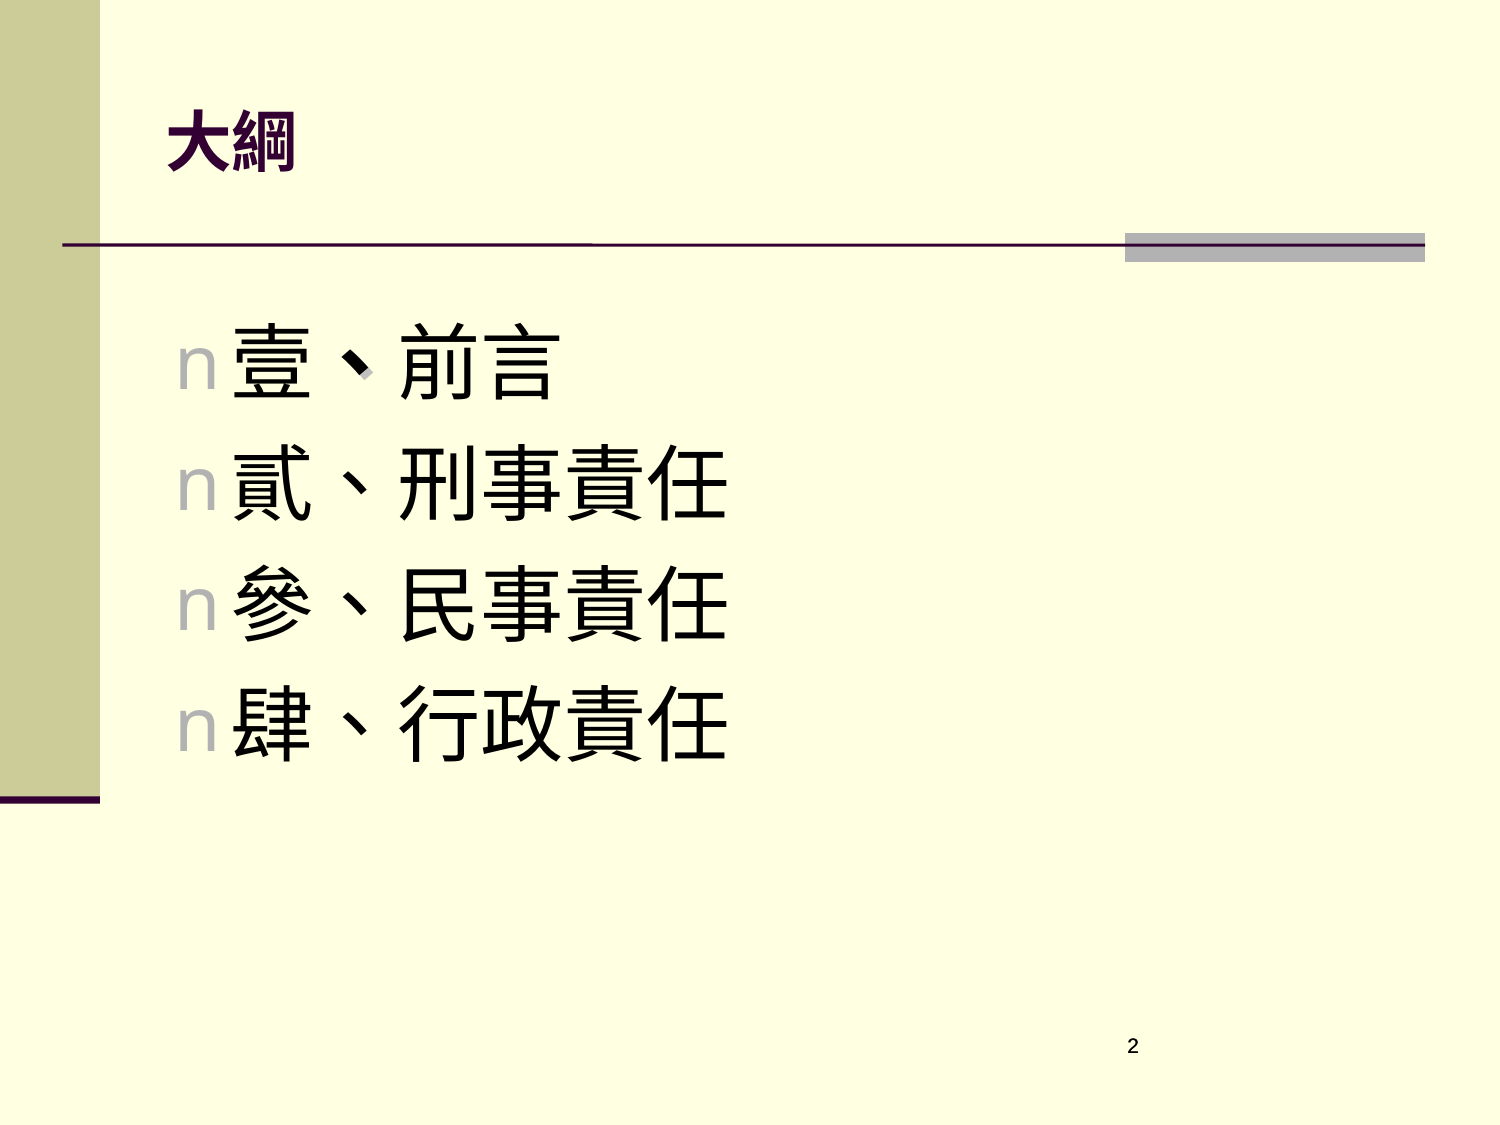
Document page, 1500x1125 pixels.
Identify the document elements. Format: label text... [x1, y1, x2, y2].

title 大綱 [150, 45, 1426, 234]
text_box [1112, 1025, 1426, 1101]
list 壹、前言 貳、刑事責任 參、民事責任 肆、行政責任 [159, 302, 1426, 1006]
